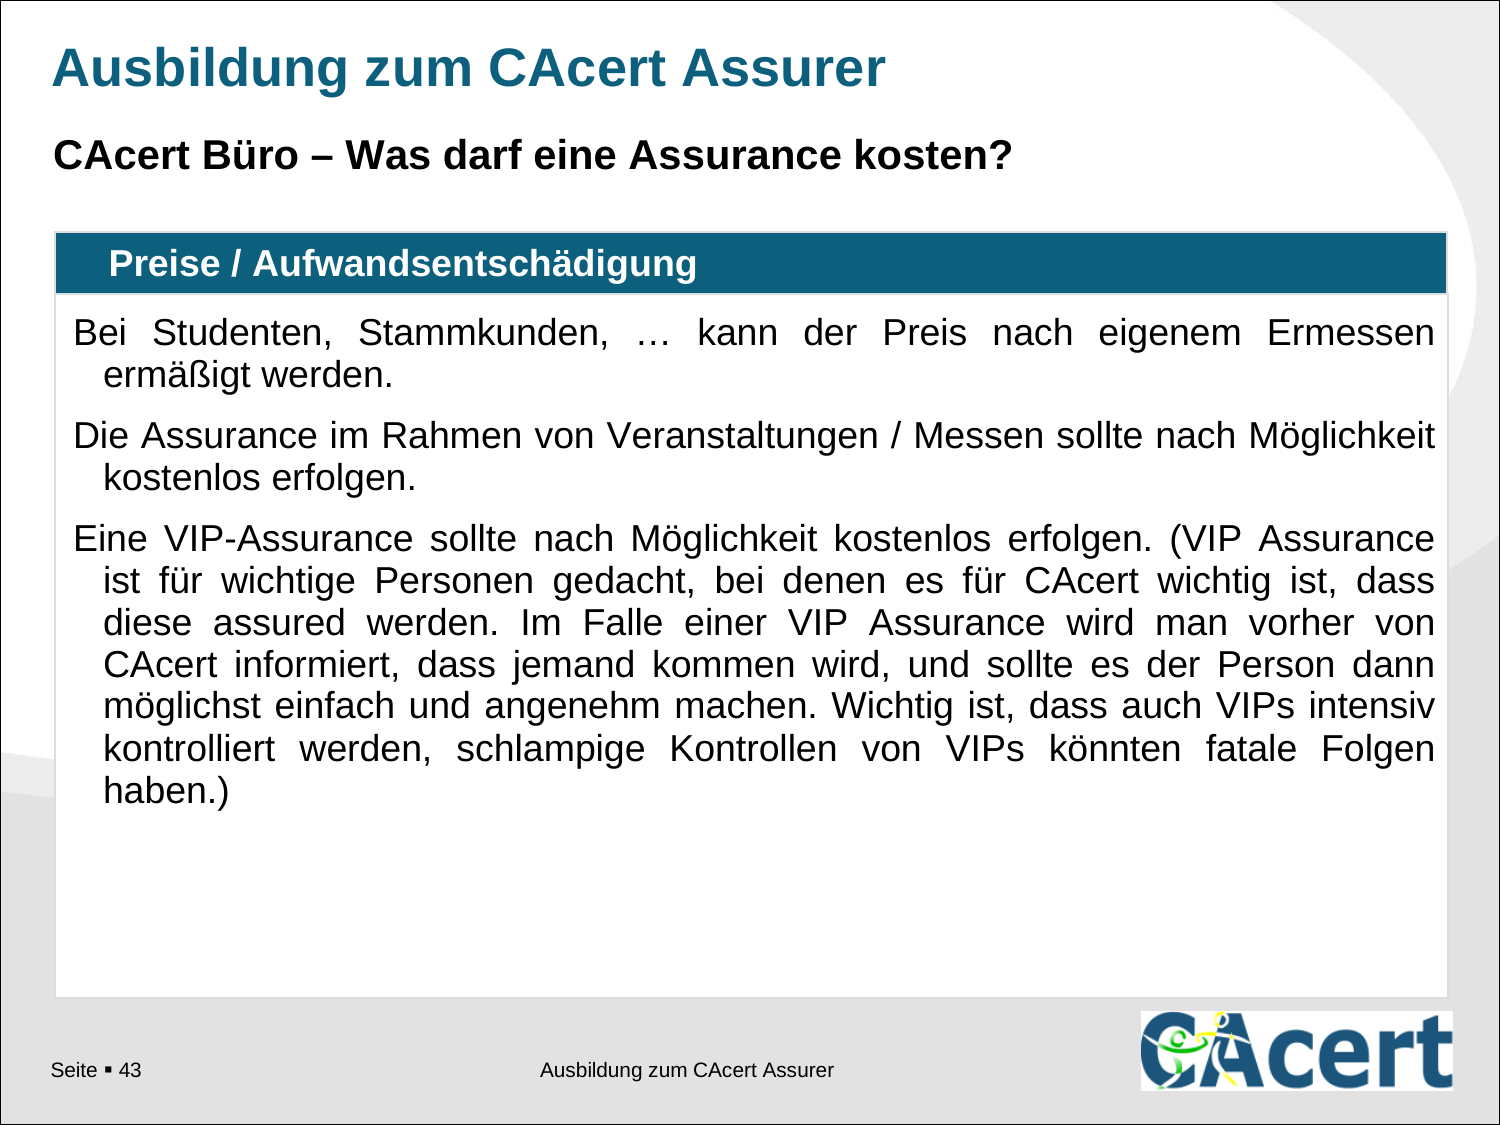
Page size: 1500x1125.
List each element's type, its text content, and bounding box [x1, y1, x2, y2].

text_box Preise / Aufwandsentschädigung [55, 232, 1447, 293]
text_box Bei Studenten, Stammkunden, … kann der Preis nach eigenem Ermessen ermäßigt werden. Die Assurance im Rahmen von Veranstaltungen / Messen sollte nach Möglichkeit kostenlos erfolgen. Eine VIP-Assurance sollte nach Möglichkeit kostenlos erfolgen. (VIP Assurance ist für wichtige Personen gedacht, bei denen es für CAcert wichtig ist, dass diese assured werden. Im Falle einer VIP Assurance wird man vorher von CAcert informiert, dass jemand kommen wird, und sollte es der Person dann möglichst einfach und angenehm machen. Wichtig ist, dass auch VIPs intensiv kontrolliert werden, schlampige Kontrollen von VIPs könnten fatale Folgen haben.) [55, 293, 1448, 998]
title Ausbildung zum CAcert Assurer [51, 19, 1450, 118]
picture [1, 1, 1499, 1124]
text_box CAcert Büro – Was darf eine Assurance kosten? [53, 125, 1448, 185]
